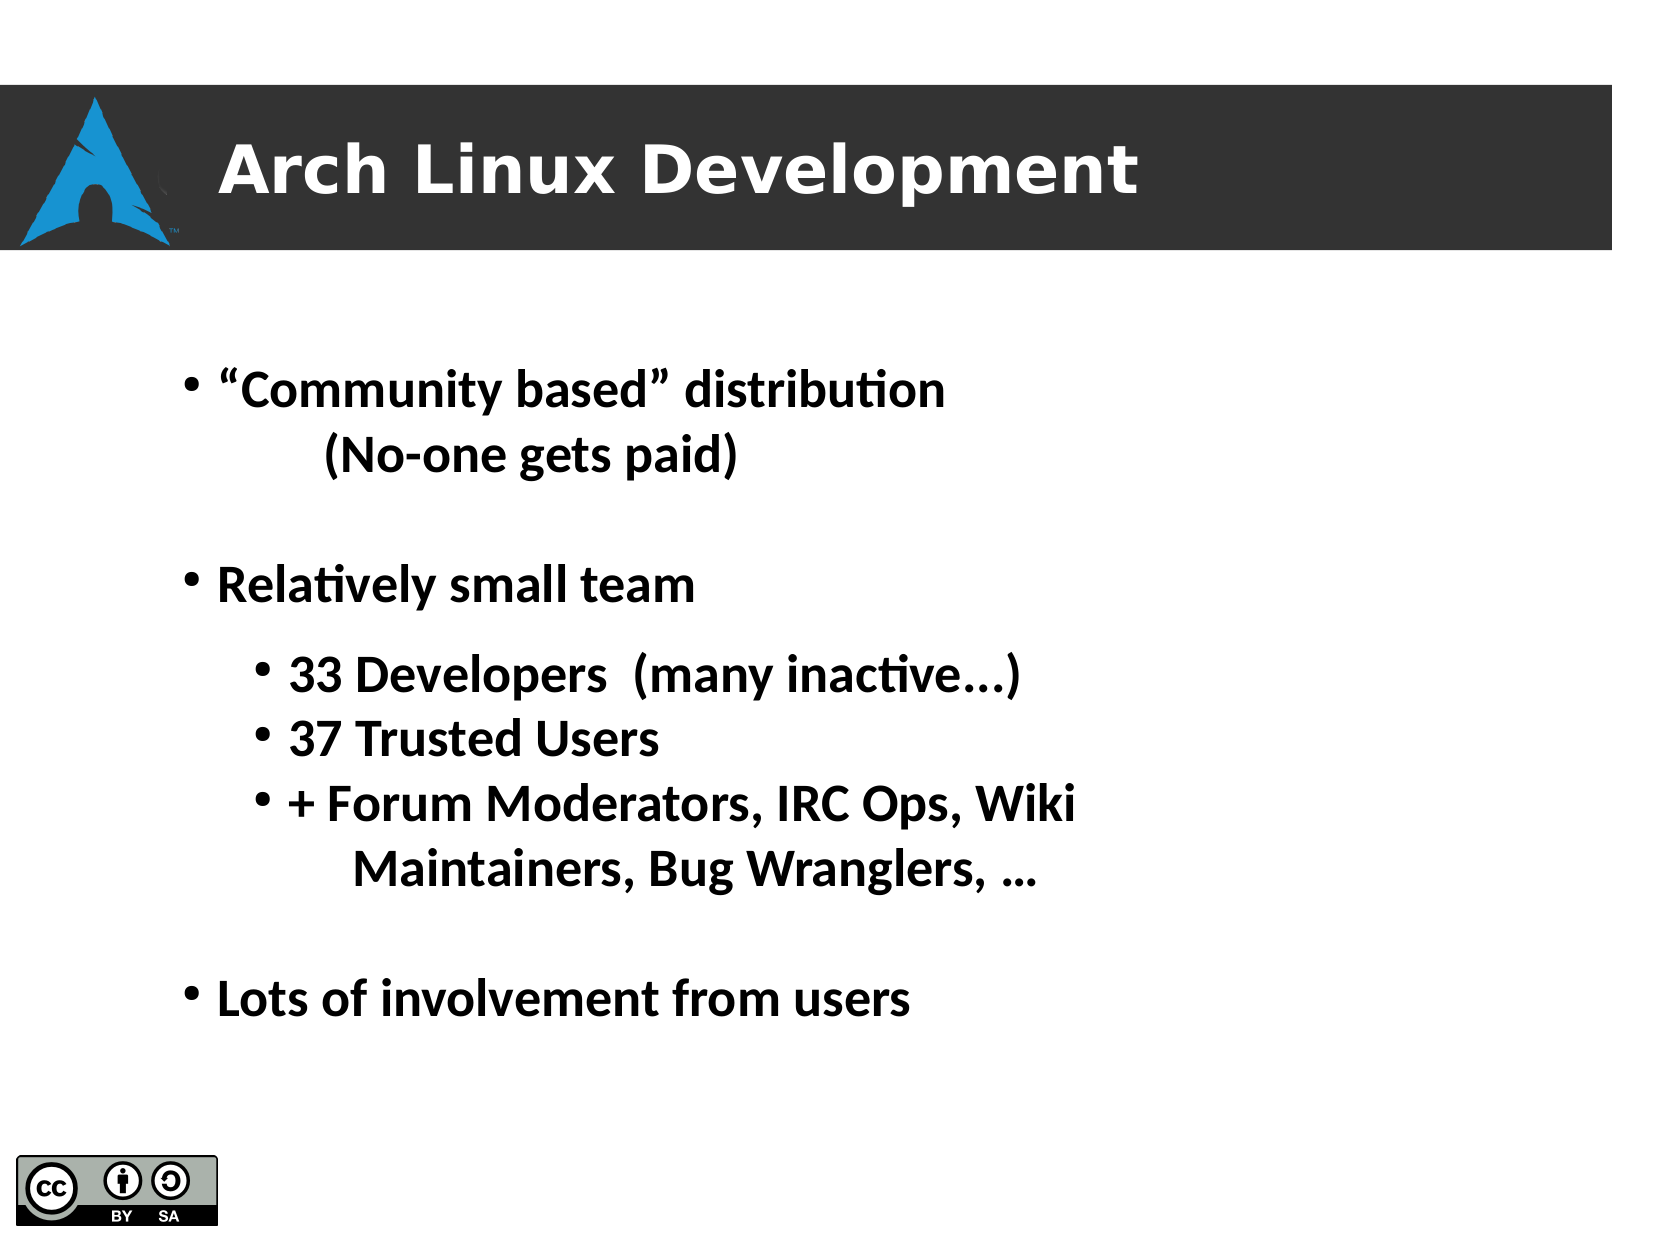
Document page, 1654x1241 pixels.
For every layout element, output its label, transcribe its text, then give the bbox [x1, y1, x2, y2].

text_box Arch Linux Development [188, 84, 1612, 250]
picture [0, 81, 188, 260]
picture [16, 1155, 218, 1227]
text_box “Community based” distribution (No-one gets paid) Relatively small team 33 Developers (many inactive...) 37 Trusted Users + Forum Moderators, IRC Ops, Wiki Maintainers, Bug Wranglers, … Lots of involvement from users [167, 345, 1612, 1134]
